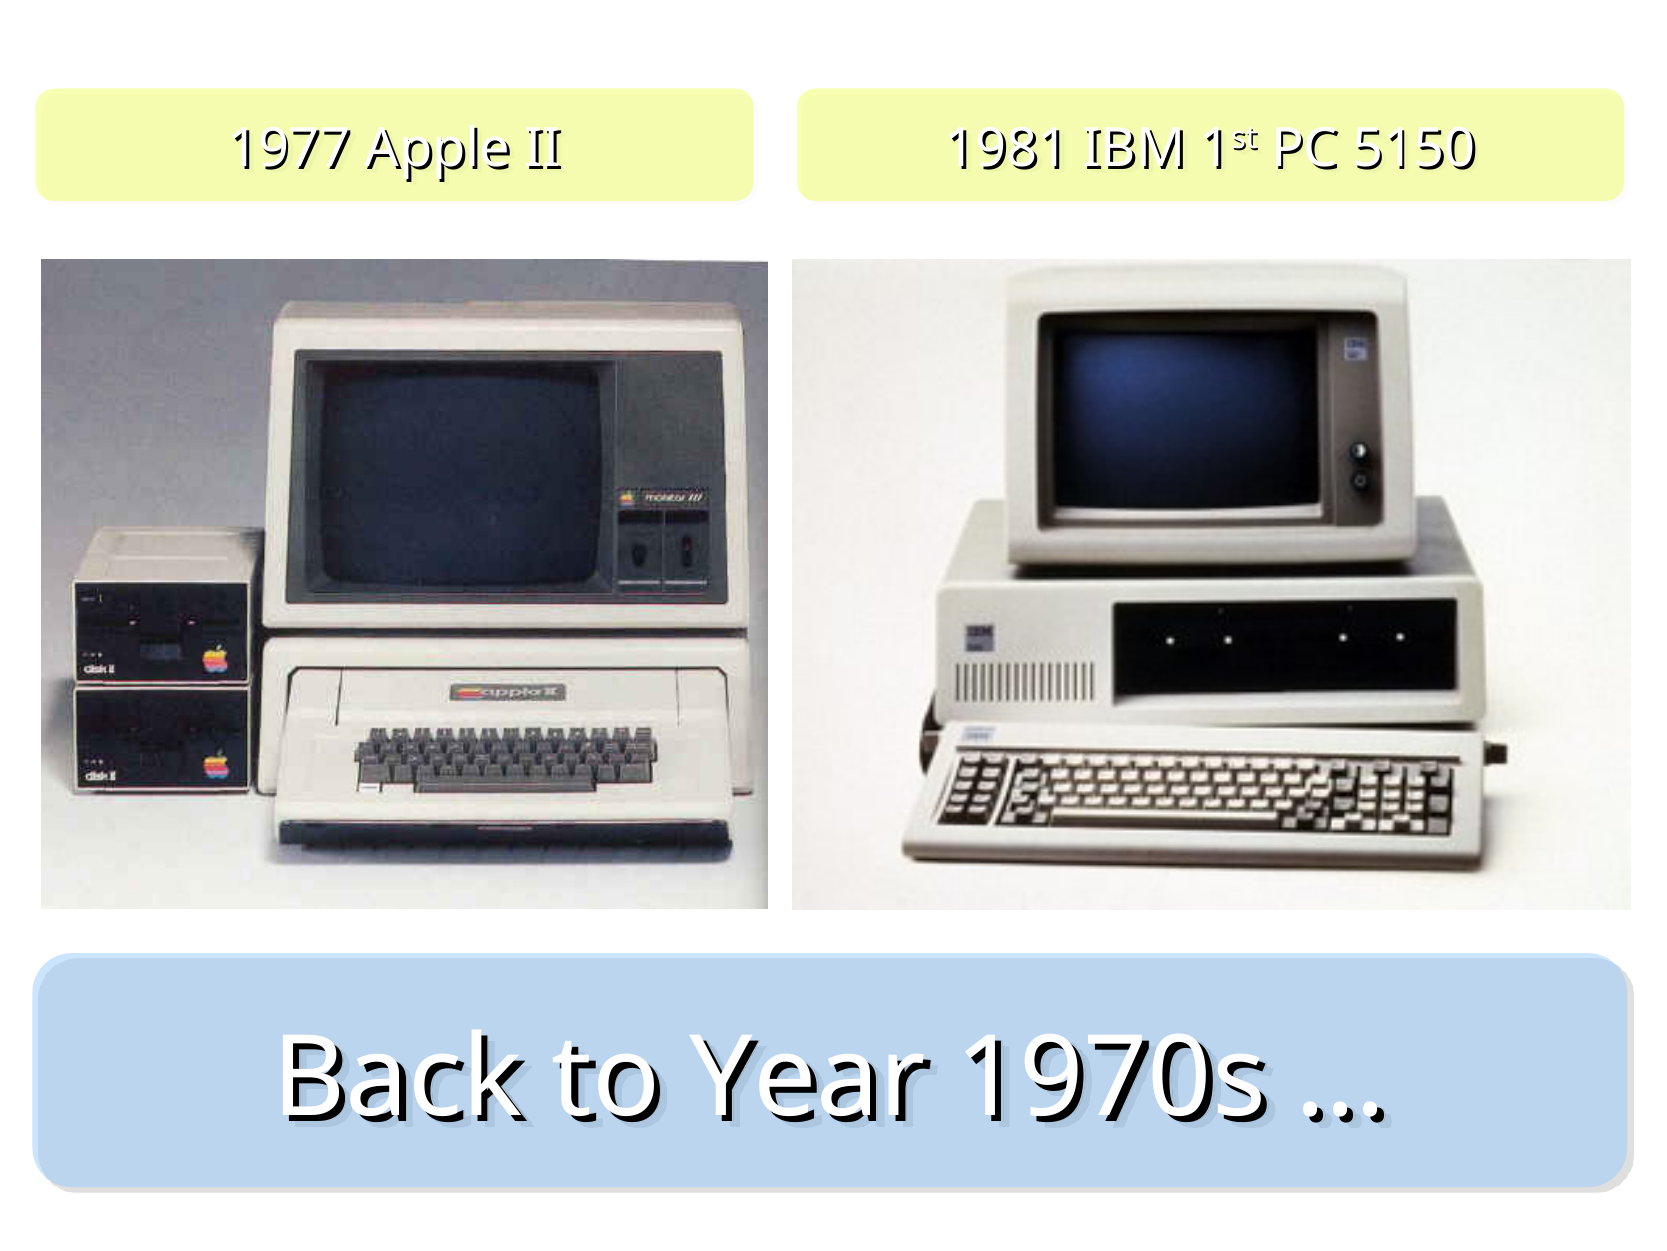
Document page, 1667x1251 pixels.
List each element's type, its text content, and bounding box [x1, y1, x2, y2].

text_box 1977 Apple II [35, 88, 754, 202]
picture [41, 259, 768, 909]
picture [792, 259, 1631, 910]
text_box 1981 IBM 1st PC 5150 [797, 88, 1624, 202]
text_box Back to Year 1970s ... [32, 953, 1628, 1188]
